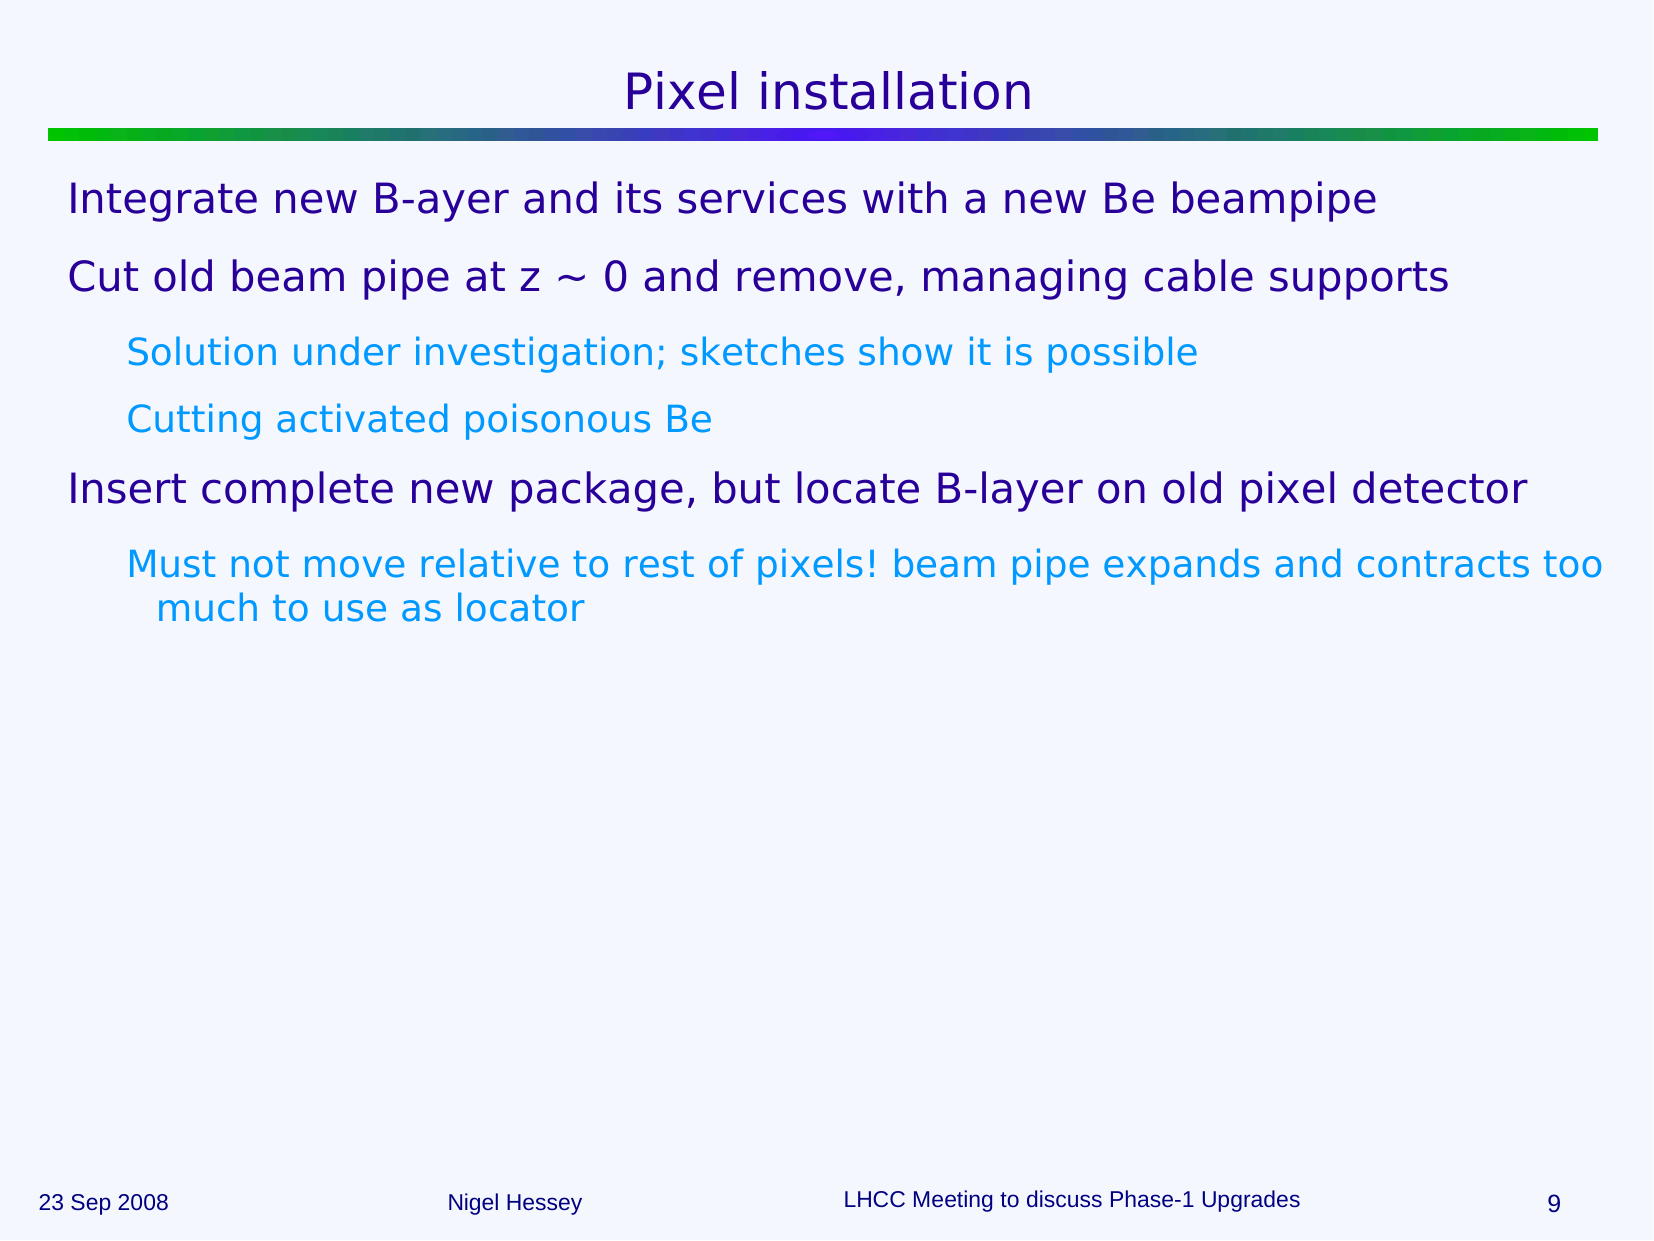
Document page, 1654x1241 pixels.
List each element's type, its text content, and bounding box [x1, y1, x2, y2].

list Integrate new B-ayer and its services with a new Be beampipe Cut old beam pipe at z ~ 0 and remove, managing cable supports Solution under investigation; sketches show it is possible Cutting activated poisonous Be Insert complete new package, but locate B-layer on old pixel detector Must not move relative to rest of pixels! beam pipe expands and contracts too much to use as locator [49, 174, 1614, 1127]
picture [1563, 128, 1598, 141]
title Pixel installation [95, 37, 1563, 146]
picture [48, 128, 95, 141]
